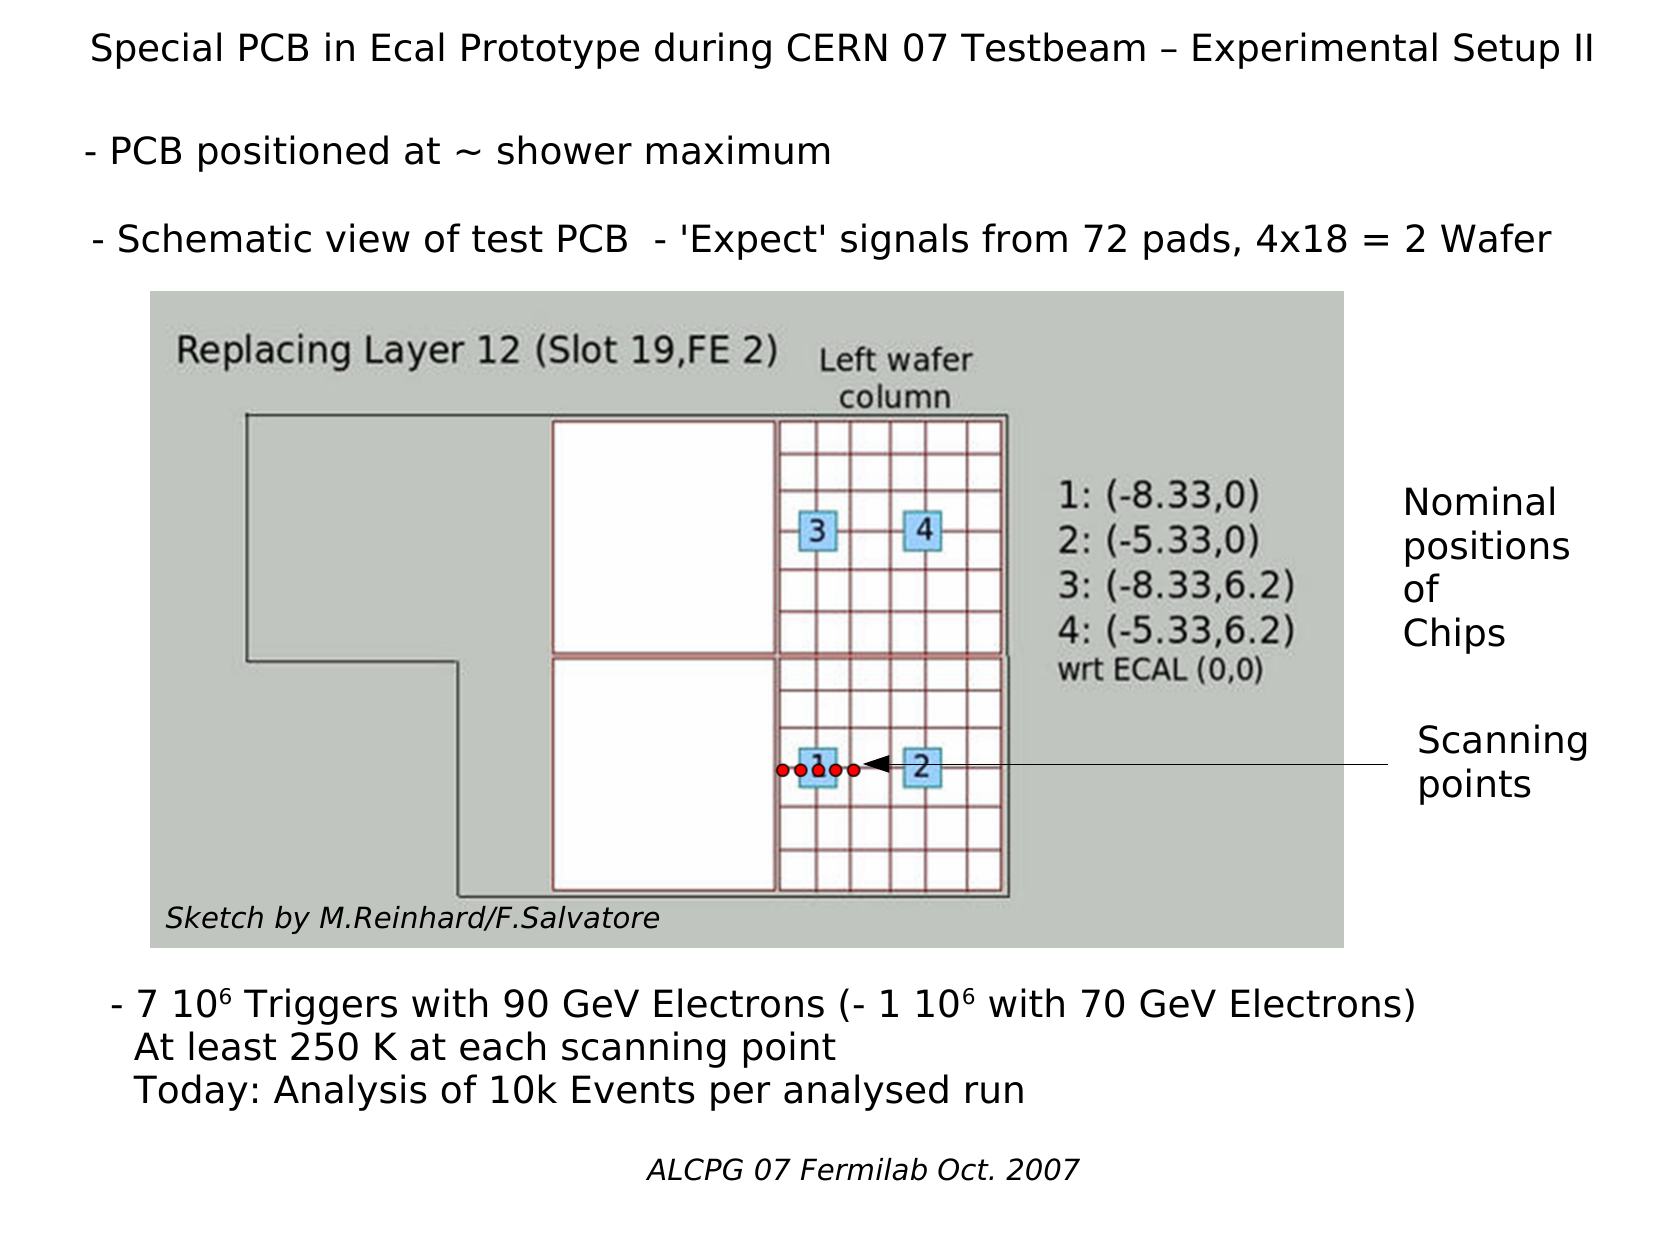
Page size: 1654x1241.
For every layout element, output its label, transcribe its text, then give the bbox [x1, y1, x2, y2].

text_box Special PCB in Ecal Prototype during CERN 07 Testbeam – Experimental Setup II [75, 19, 1579, 79]
picture [150, 291, 1344, 948]
text_box - 7 106 Triggers with 90 GeV Electrons (- 1 106 with 70 GeV Electrons) At least 250 K at each scanning point Today: Analysis of 10k Events per analysed run [95, 974, 1424, 1241]
text_box Scanning points [1402, 711, 1613, 814]
text_box - PCB positioned at ~ shower maximum [69, 122, 1285, 225]
text_box Sketch by M.Reinhard/F.Salvatore [150, 894, 676, 944]
text_box Nominal positions of Chips [1387, 473, 1583, 663]
text_box - Schematic view of test PCB - 'Expect' signals from 72 pads, 4x18 = 2 Wafer [76, 210, 1538, 269]
